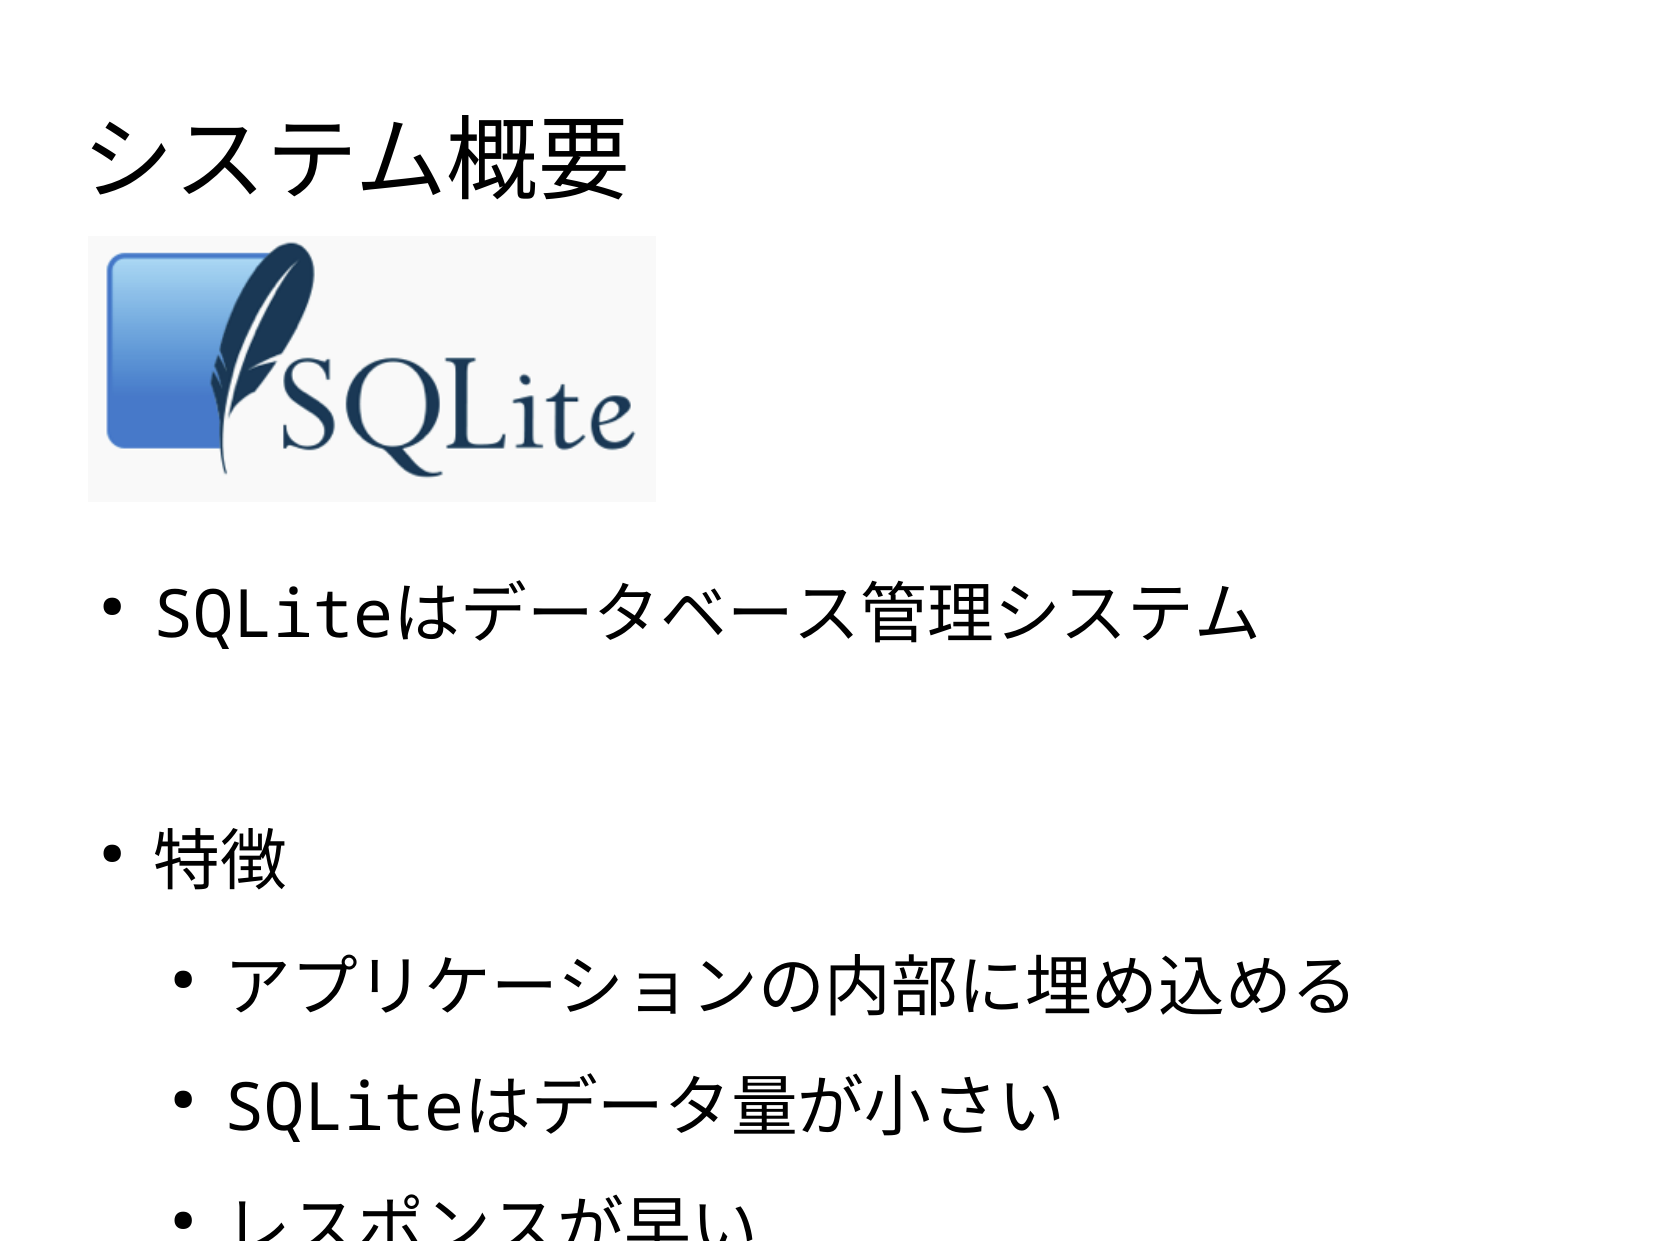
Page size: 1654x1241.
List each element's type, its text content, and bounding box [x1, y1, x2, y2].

title システム概要 [82, 49, 1571, 257]
picture [88, 236, 656, 502]
list SQLiteはデータベース管理システム 特徴 アプリケーションの内部に埋め込める SQLiteはデータ量が小さい レスポンスが早い 扱いが容易 [82, 290, 1571, 1126]
